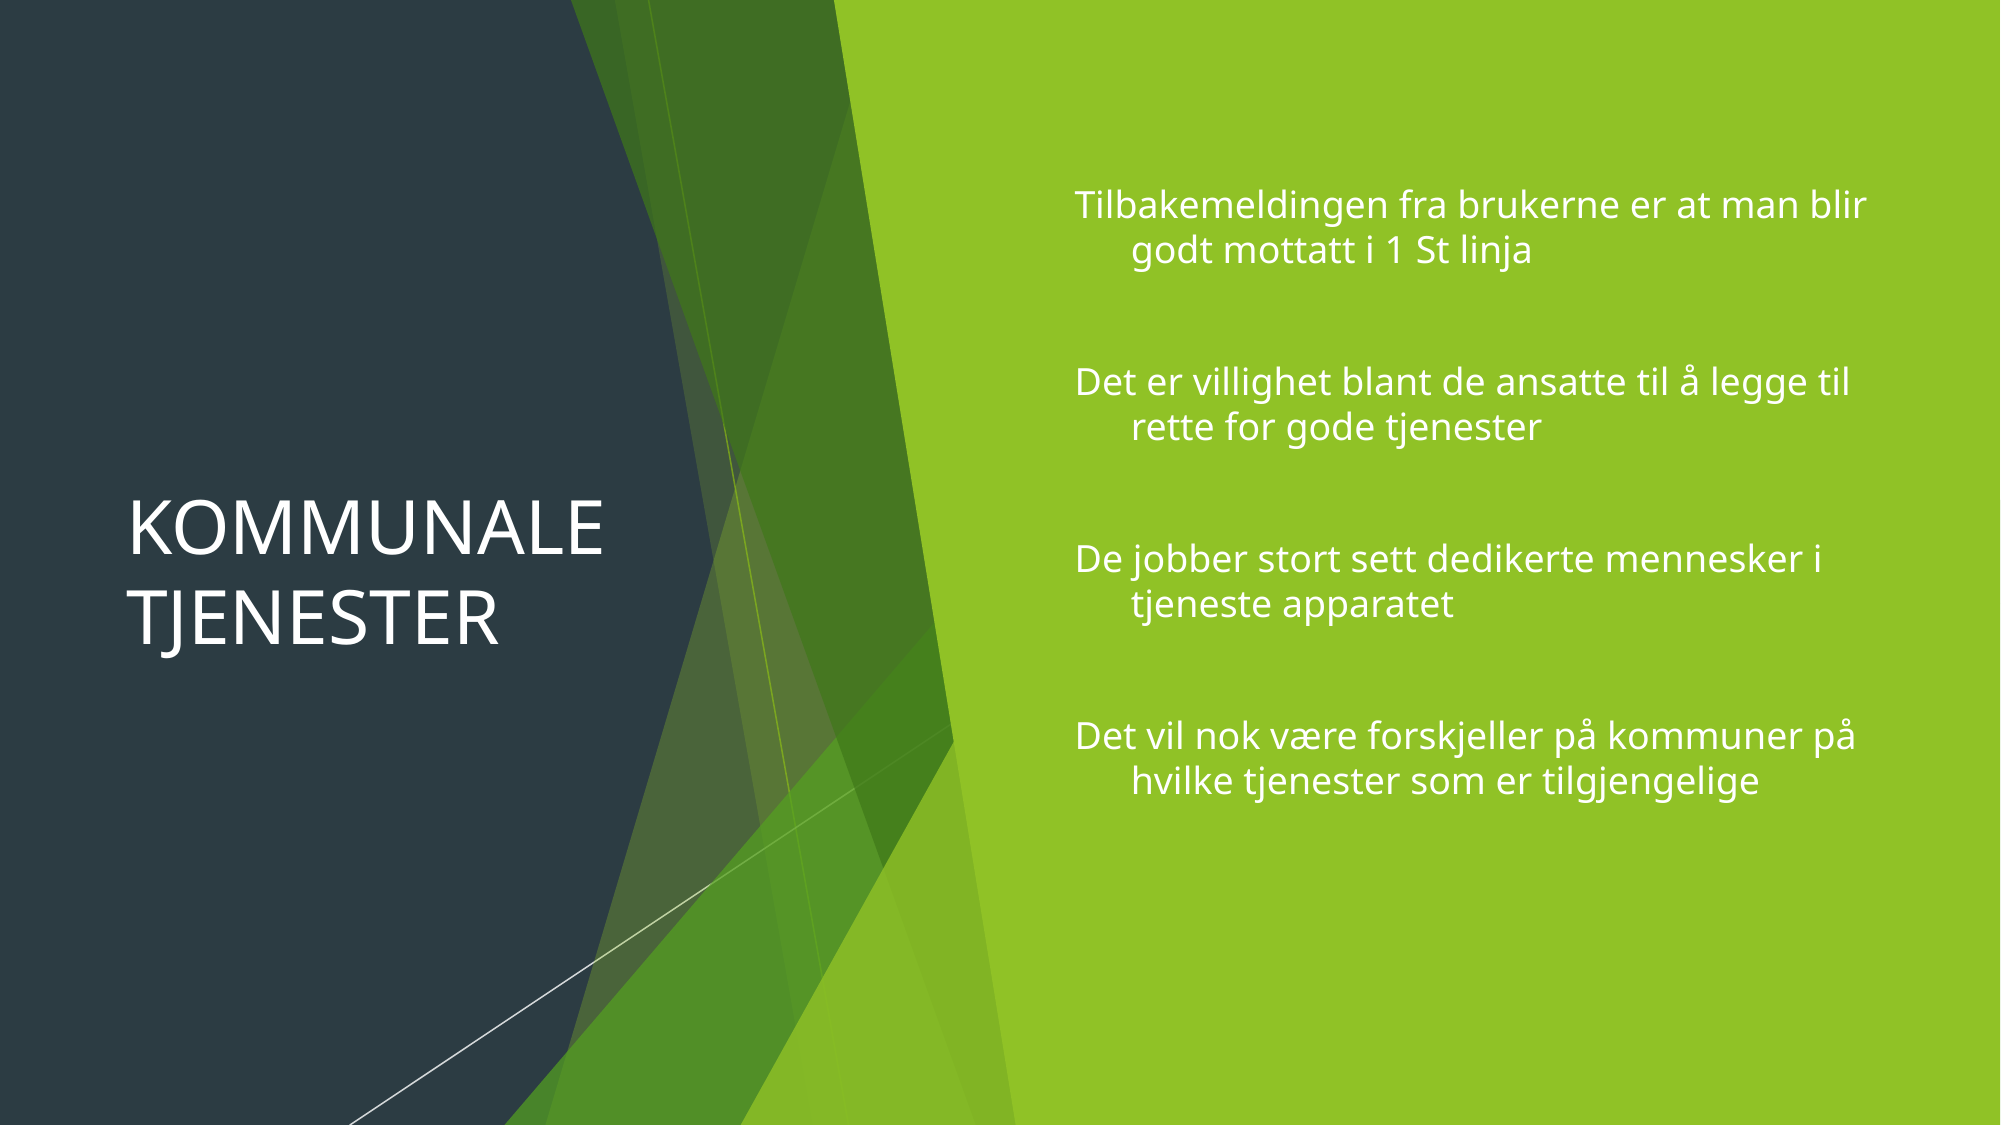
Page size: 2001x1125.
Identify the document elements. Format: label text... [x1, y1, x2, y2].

title KOMMUNALE TJENESTER [111, 99, 742, 950]
text_box [0, 0, 2000, 1125]
list Tilbakemeldingen fra brukerne er at man blir godt mottatt i 1 St linja Det er villighet blant de ansatte til å legge til rette for gode tjenester De jobber stort sett dedikerte mennesker i tjeneste apparatet Det vil nok være forskjeller på kommuner på hvilke tjenester som er tilgjengelige [1003, 99, 1908, 950]
